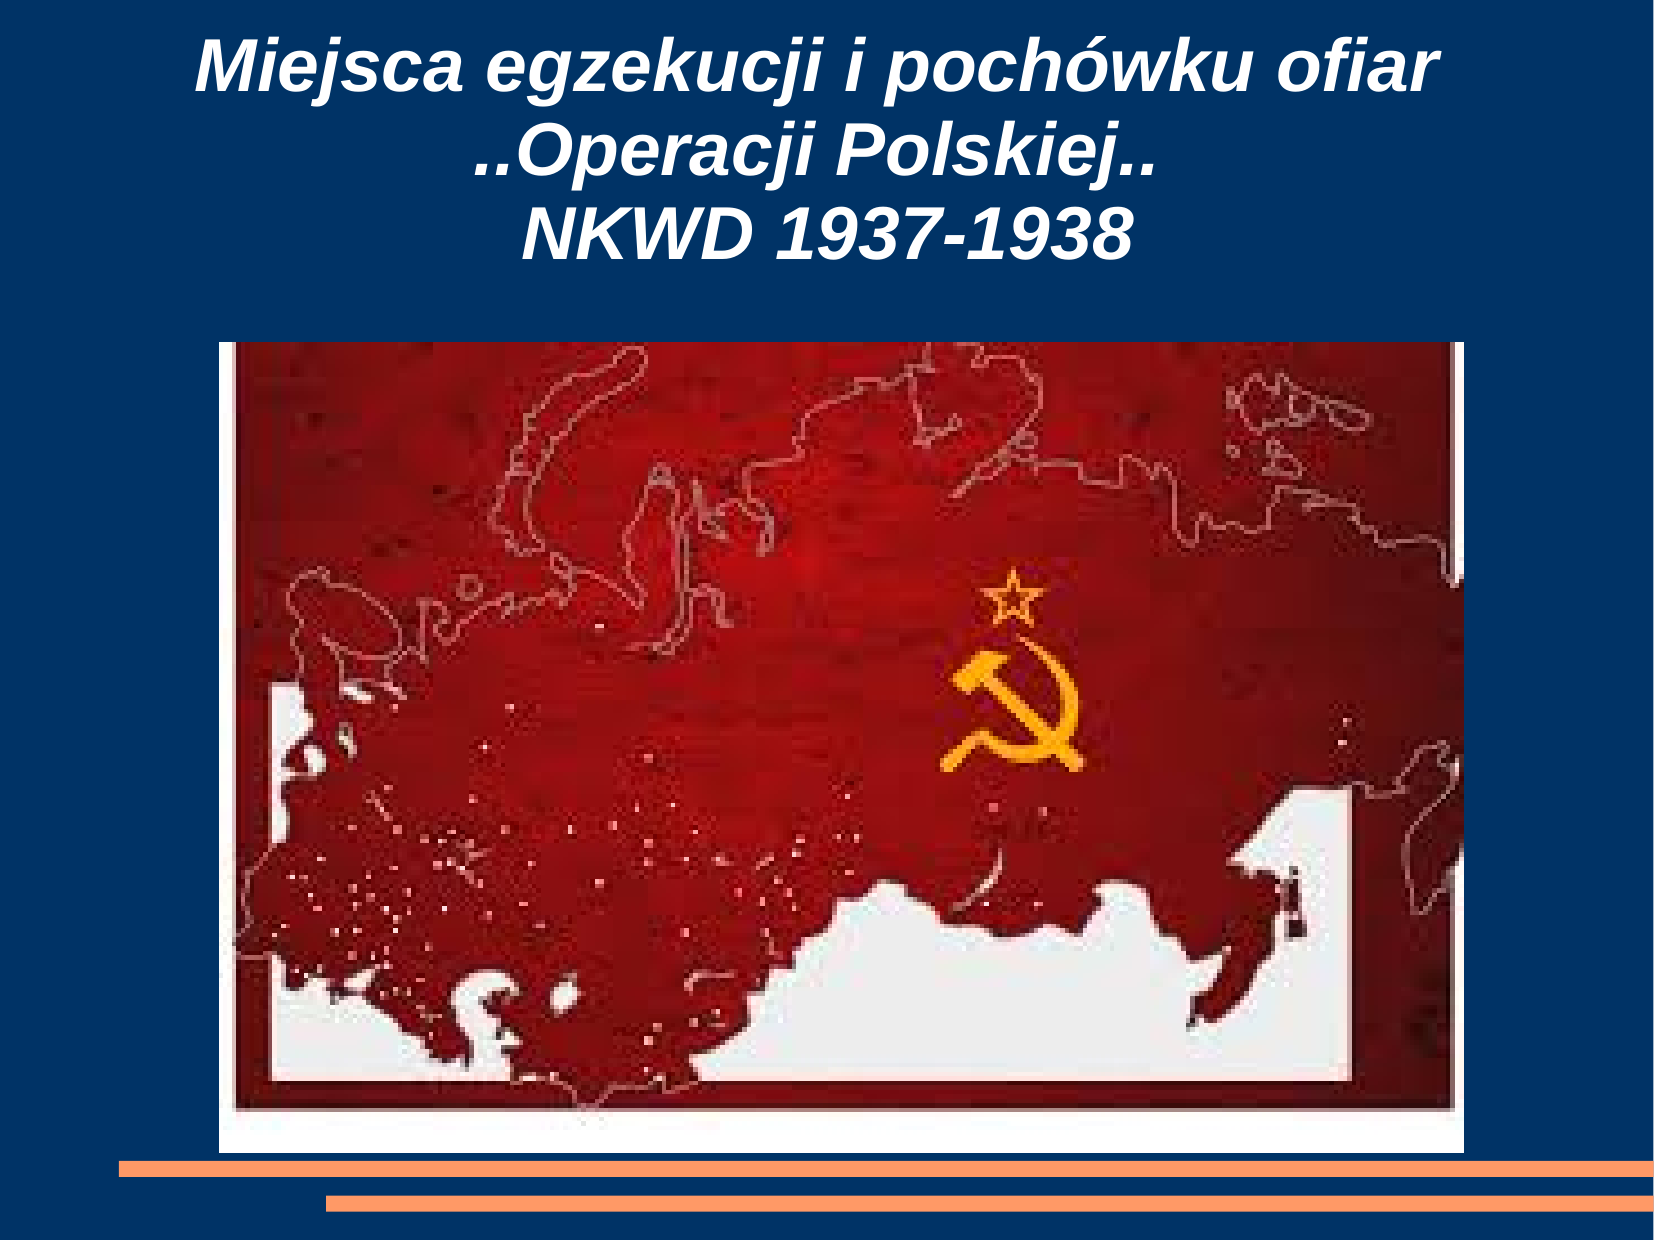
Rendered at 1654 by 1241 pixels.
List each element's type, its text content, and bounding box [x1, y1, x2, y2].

picture [219, 342, 1464, 1153]
title Miejsca egzekucji i pochówku ofiar ..Operacji Polskiej.. NKWD 1937-1938 [121, 23, 1534, 276]
